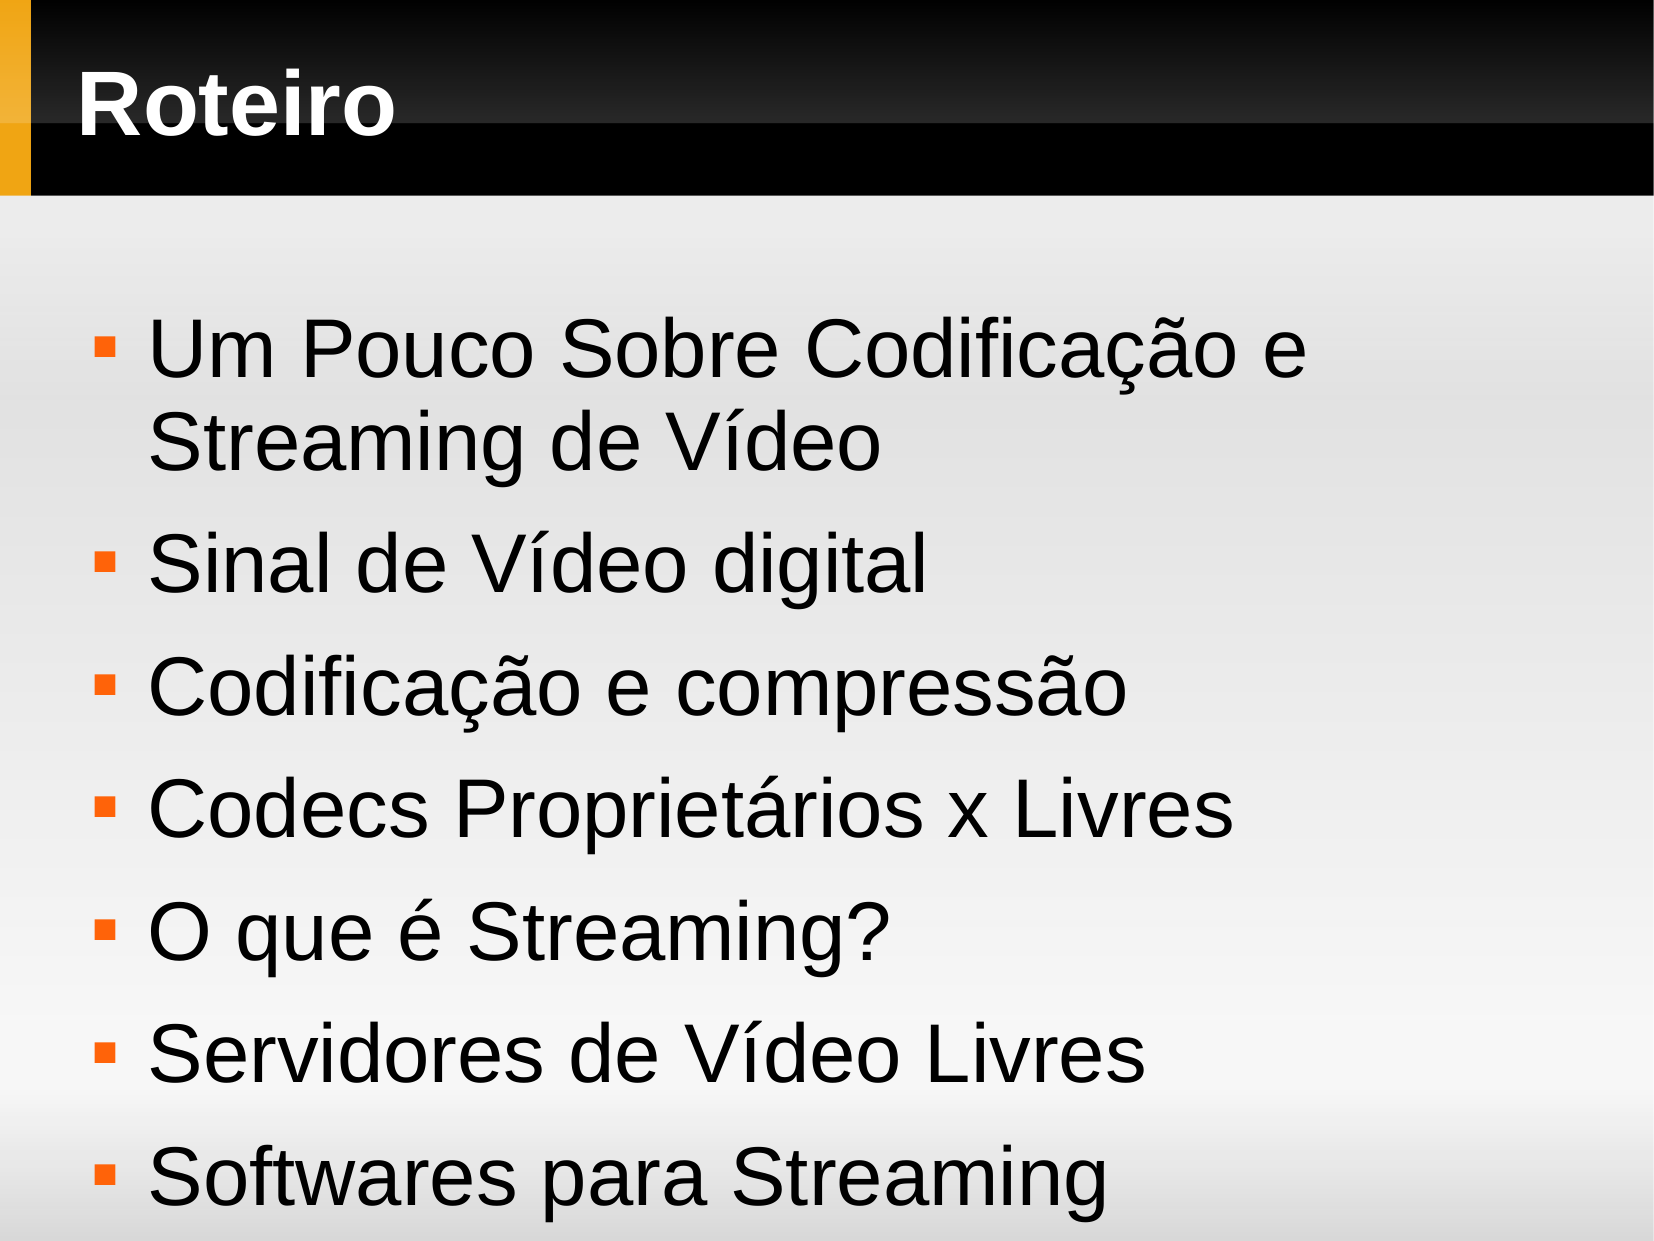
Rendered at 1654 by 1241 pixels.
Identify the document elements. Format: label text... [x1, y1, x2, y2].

picture [0, 0, 1654, 1241]
list Um Pouco Sobre Codificação e Streaming de Vídeo Sinal de Vídeo digital Codificação e compressão Codecs Proprietários x Livres O que é Streaming? Servidores de Vídeo Livres Softwares para Streaming [76, 302, 1565, 1241]
title Roteiro [76, 7, 1565, 200]
